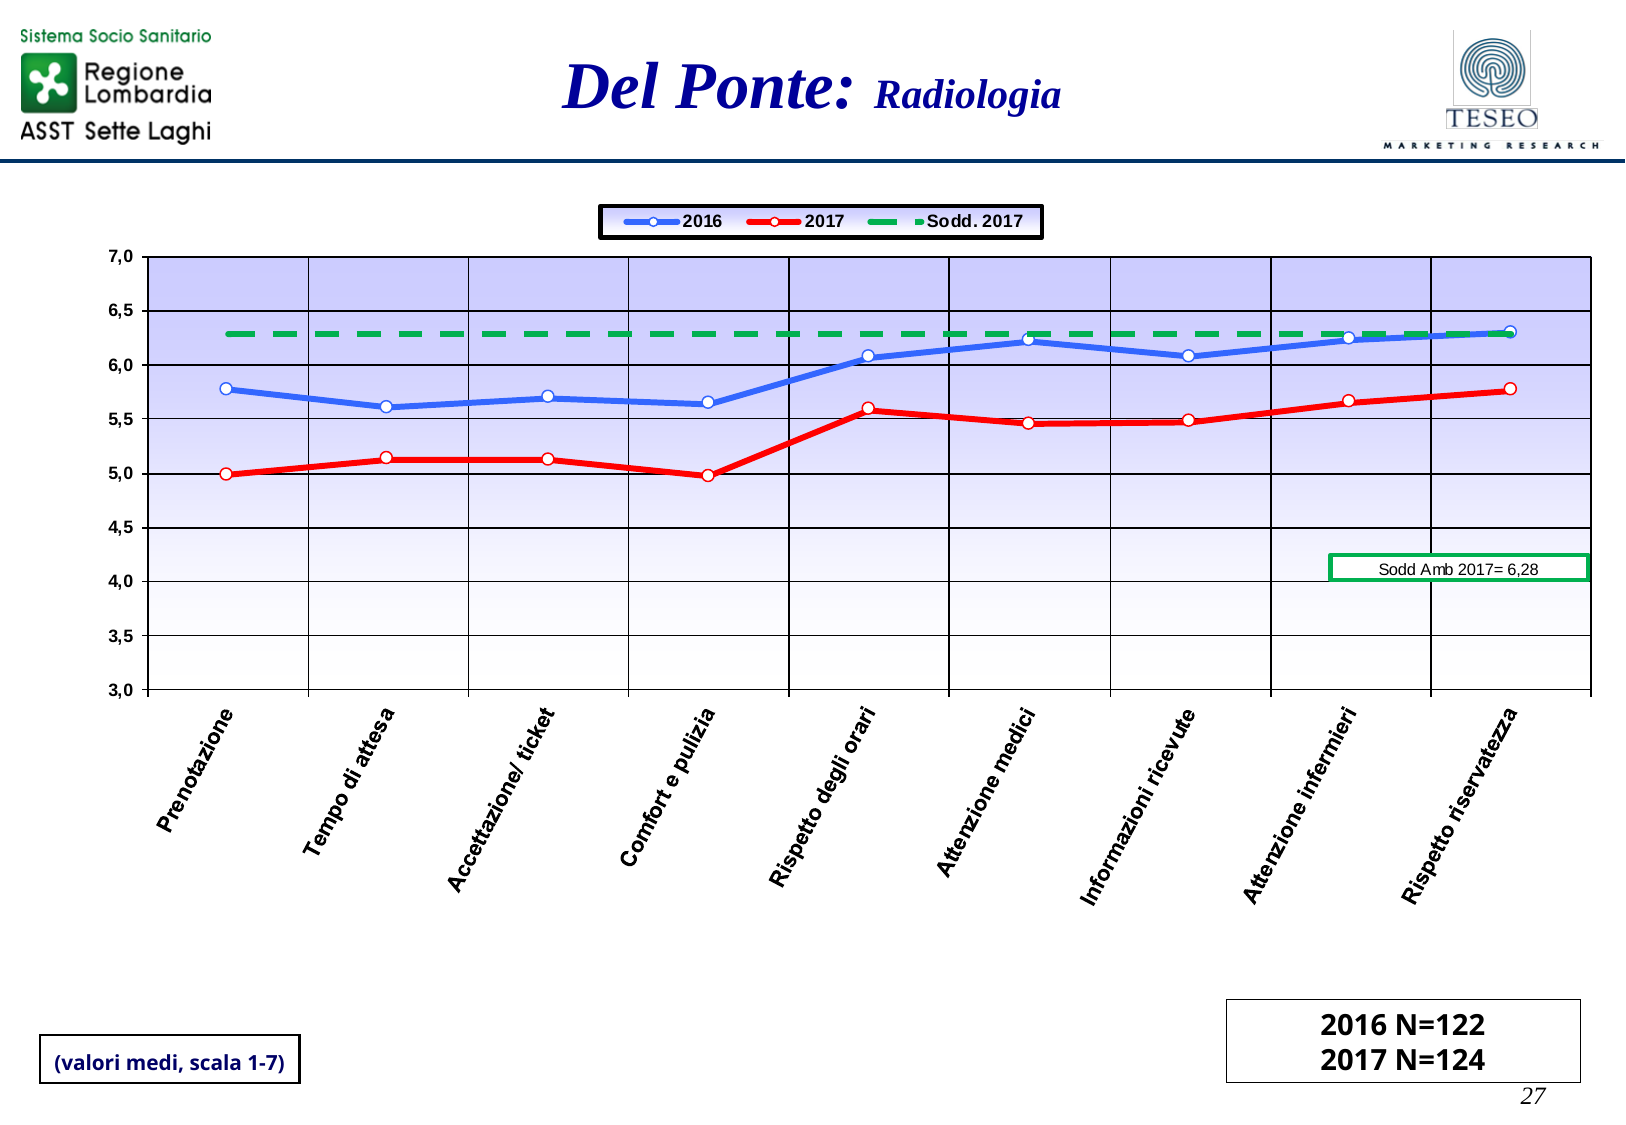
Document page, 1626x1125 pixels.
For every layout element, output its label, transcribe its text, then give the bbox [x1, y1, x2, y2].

picture [36, 193, 1604, 1083]
text_box Del Ponte: Radiologia [268, 19, 1356, 144]
picture [1381, 30, 1604, 149]
picture [21, 26, 211, 148]
